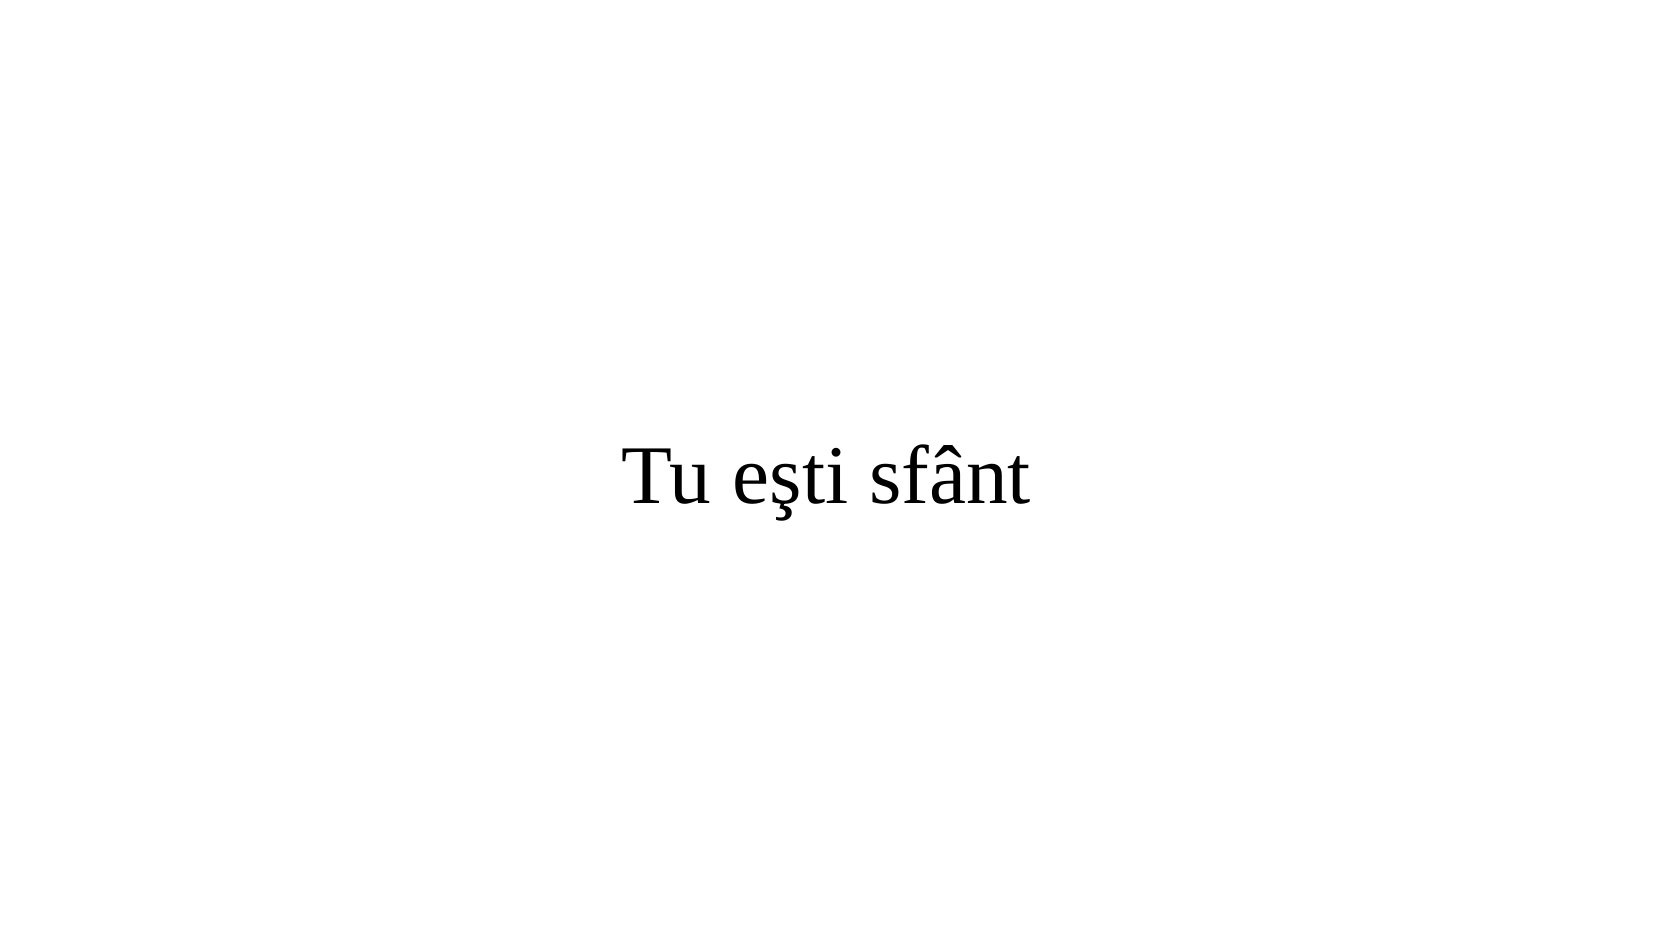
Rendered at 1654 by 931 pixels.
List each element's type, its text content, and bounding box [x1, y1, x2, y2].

title Tu eşti sfânt [165, 420, 1489, 521]
